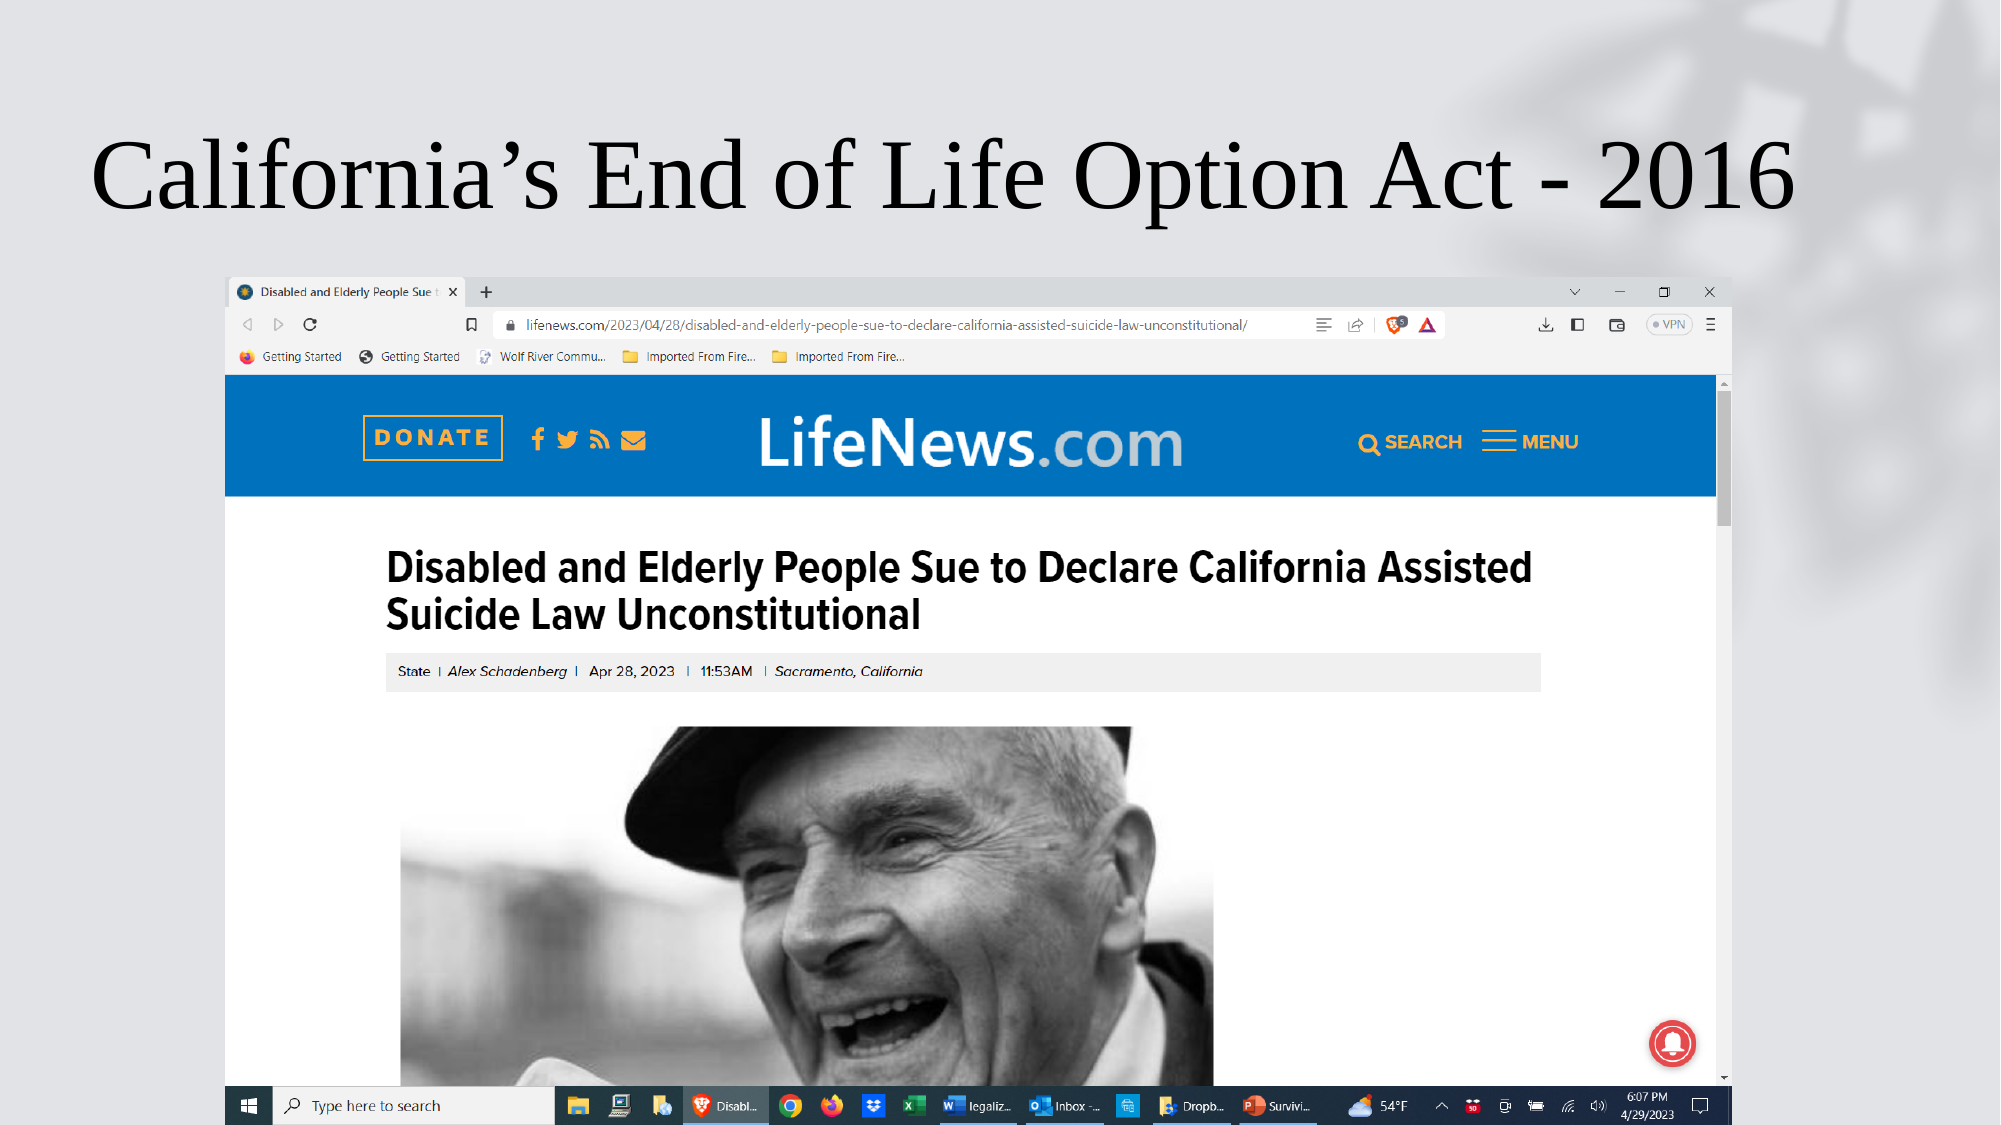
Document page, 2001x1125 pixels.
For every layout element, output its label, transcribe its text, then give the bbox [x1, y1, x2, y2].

title California’s End of Life Option Act - 2016 [75, 60, 1863, 278]
picture [225, 278, 1732, 1125]
